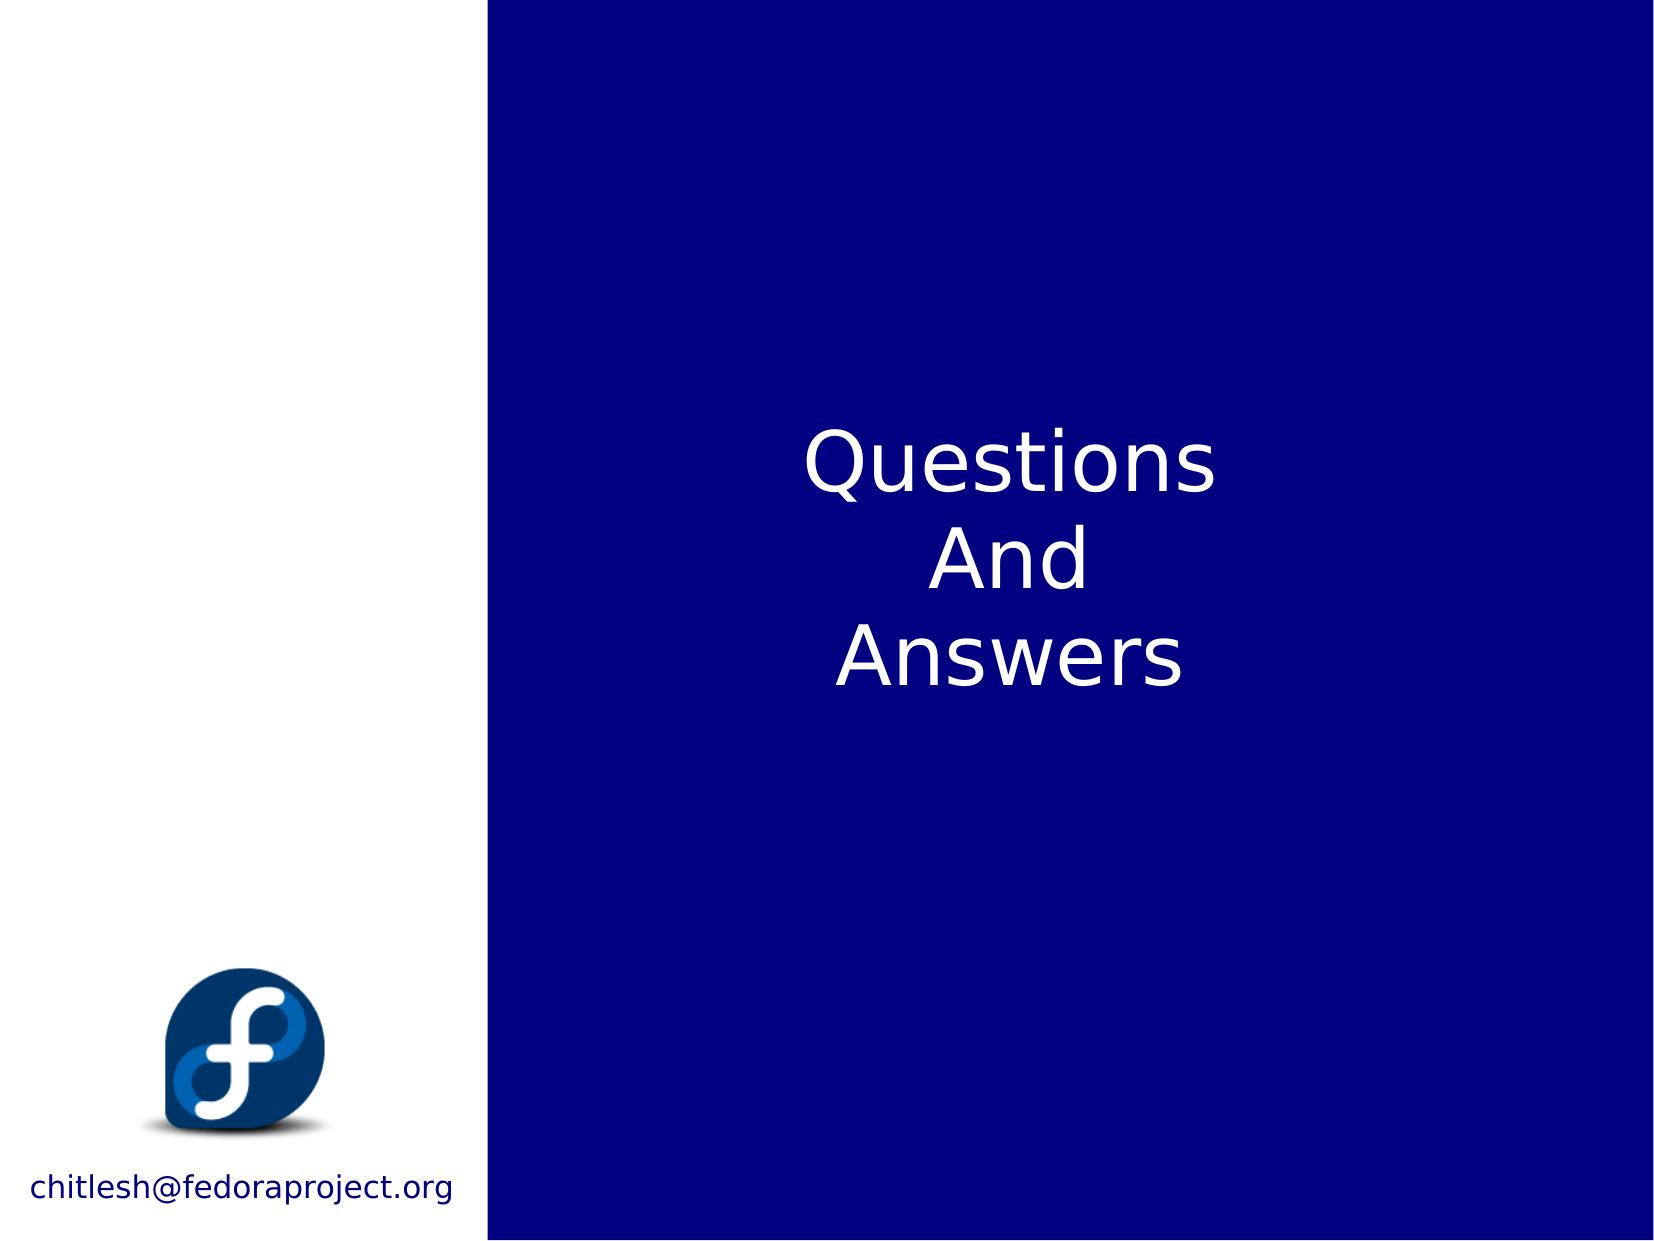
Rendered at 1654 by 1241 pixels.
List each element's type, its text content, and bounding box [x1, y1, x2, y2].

picture [132, 967, 339, 1141]
text_box Questions And Answers [787, 406, 1233, 713]
